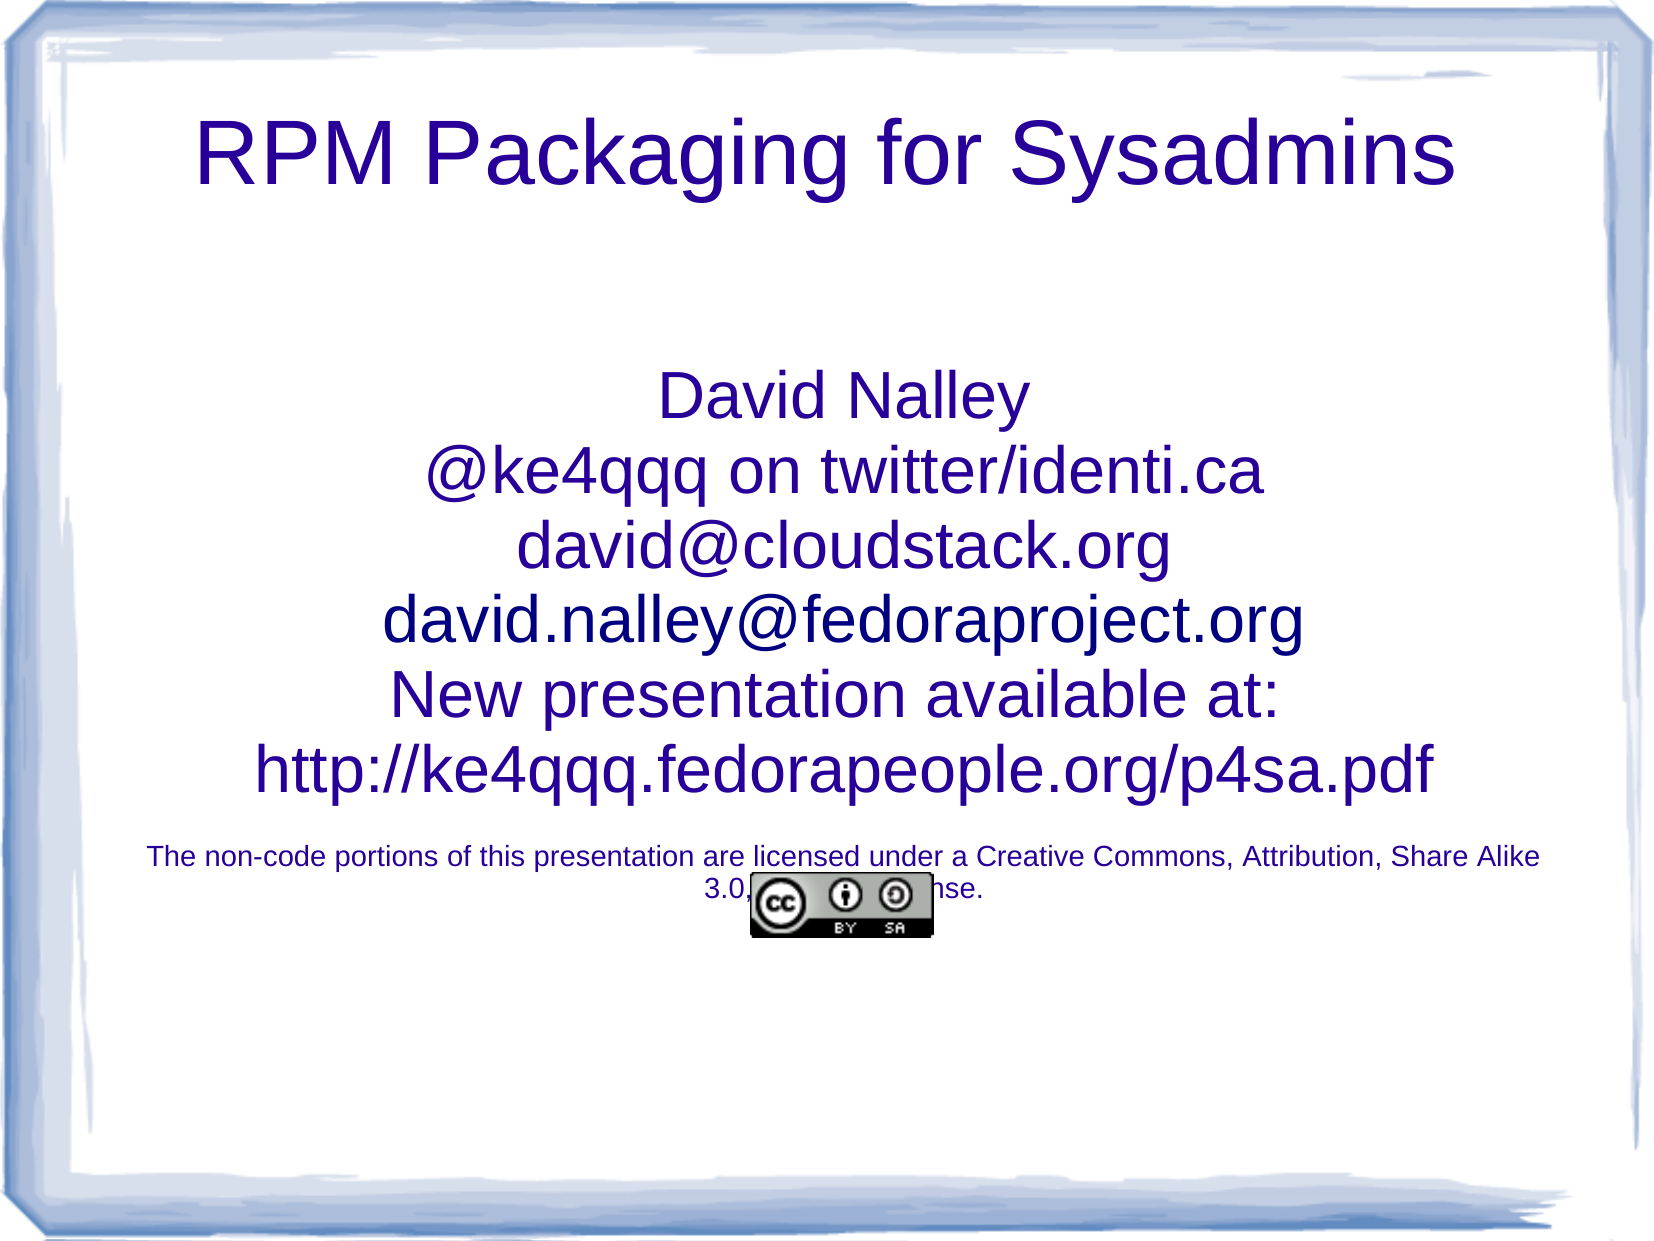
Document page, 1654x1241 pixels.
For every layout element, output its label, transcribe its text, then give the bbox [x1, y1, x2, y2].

title RPM Packaging for Sysadmins [82, 56, 1571, 250]
subtitle David Nalley @ke4qqq on twitter/identi.ca david@cloudstack.org david.nalley@fedoraproject.org New presentation available at: http://ke4qqq.fedorapeople.org/p4sa.pdf The non-code portions of this presentation are licensed under a Creative Commons, Attribution, Share Alike 3.0, unported license. [118, 332, 1571, 997]
picture [0, 0, 1654, 1241]
